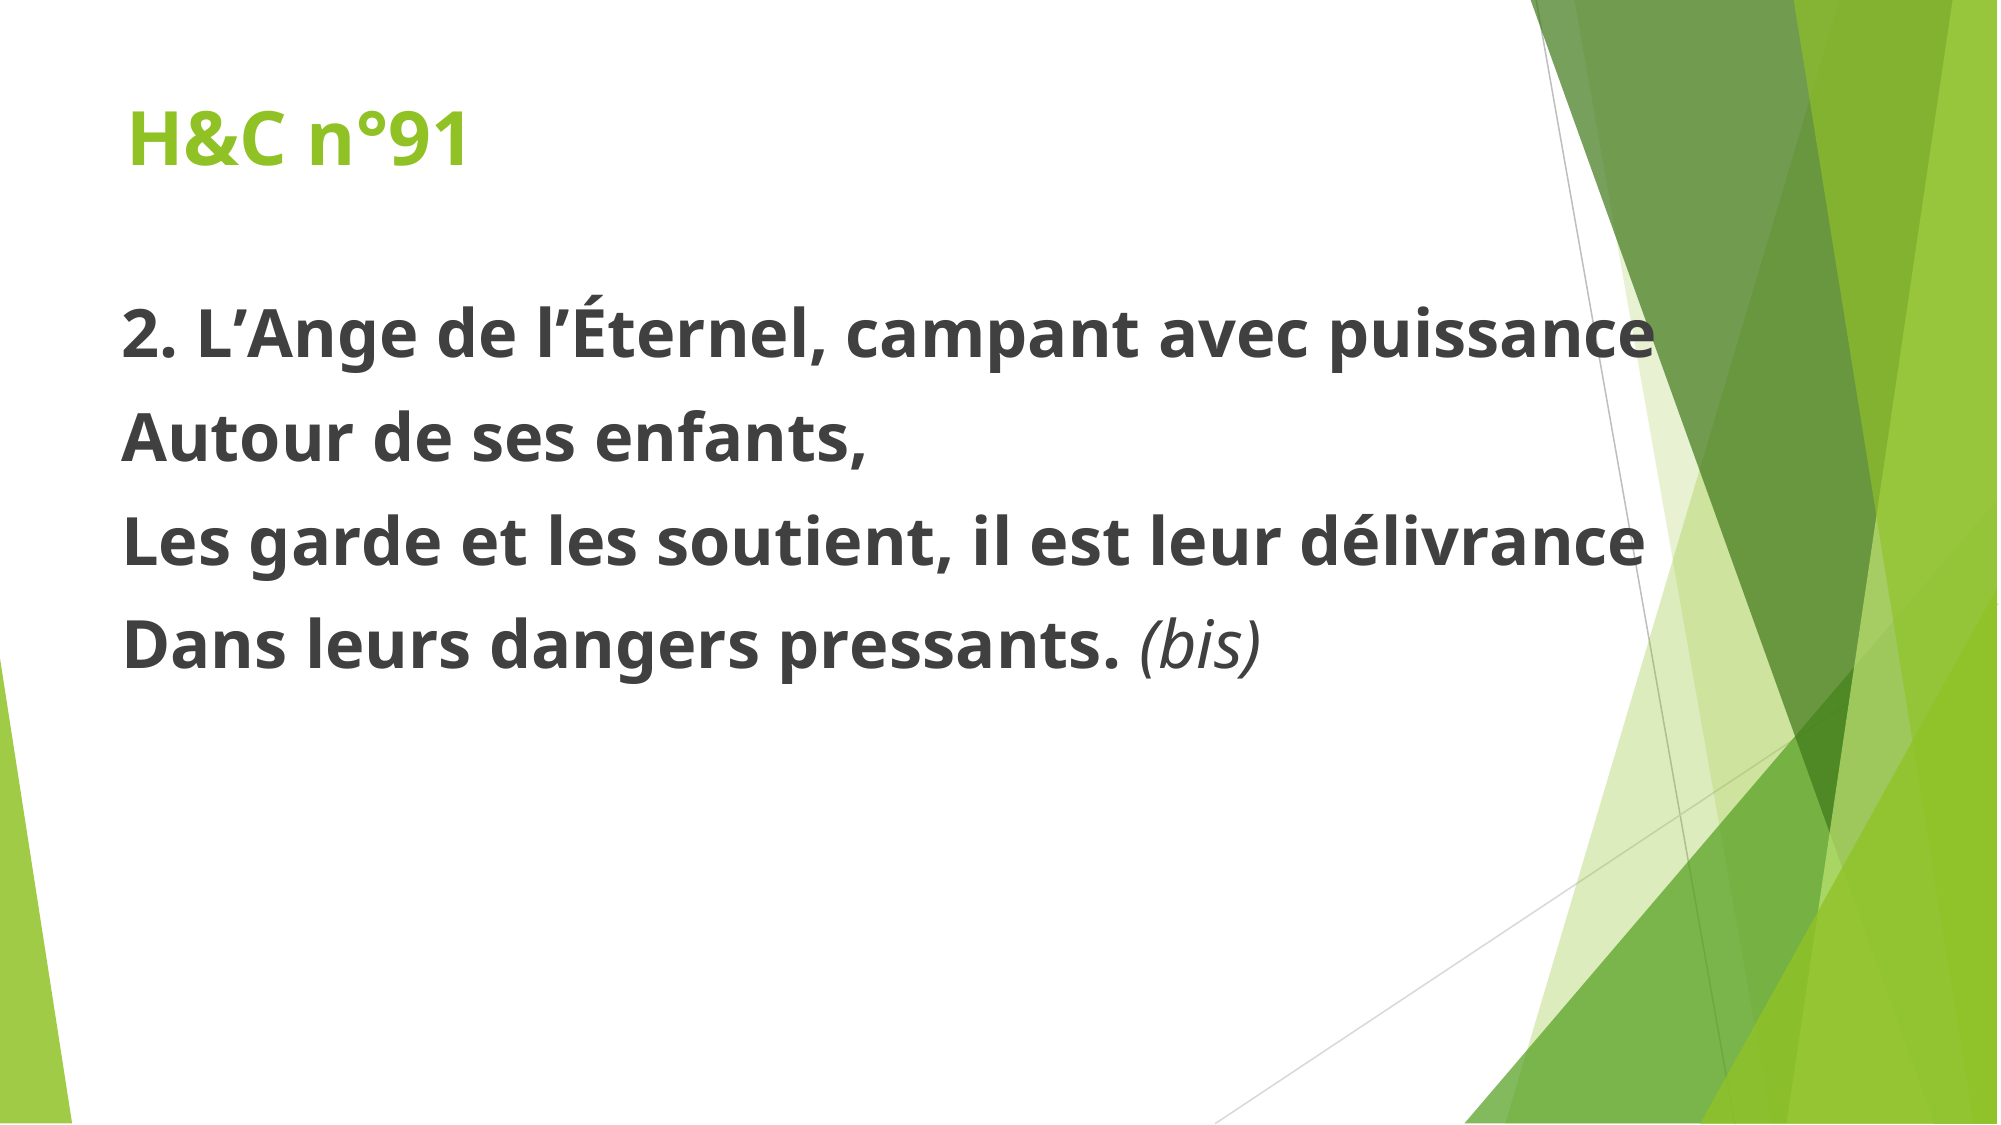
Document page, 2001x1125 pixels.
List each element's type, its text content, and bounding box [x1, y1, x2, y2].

text_box H&C n°91 [111, 82, 1522, 189]
text_box 2. L’Ange de l’Éternel, campant avec puissance Autour de ses enfants, Les garde et les soutient, il est leur délivrance Dans leurs dangers pressants. (bis) [106, 271, 1961, 1074]
